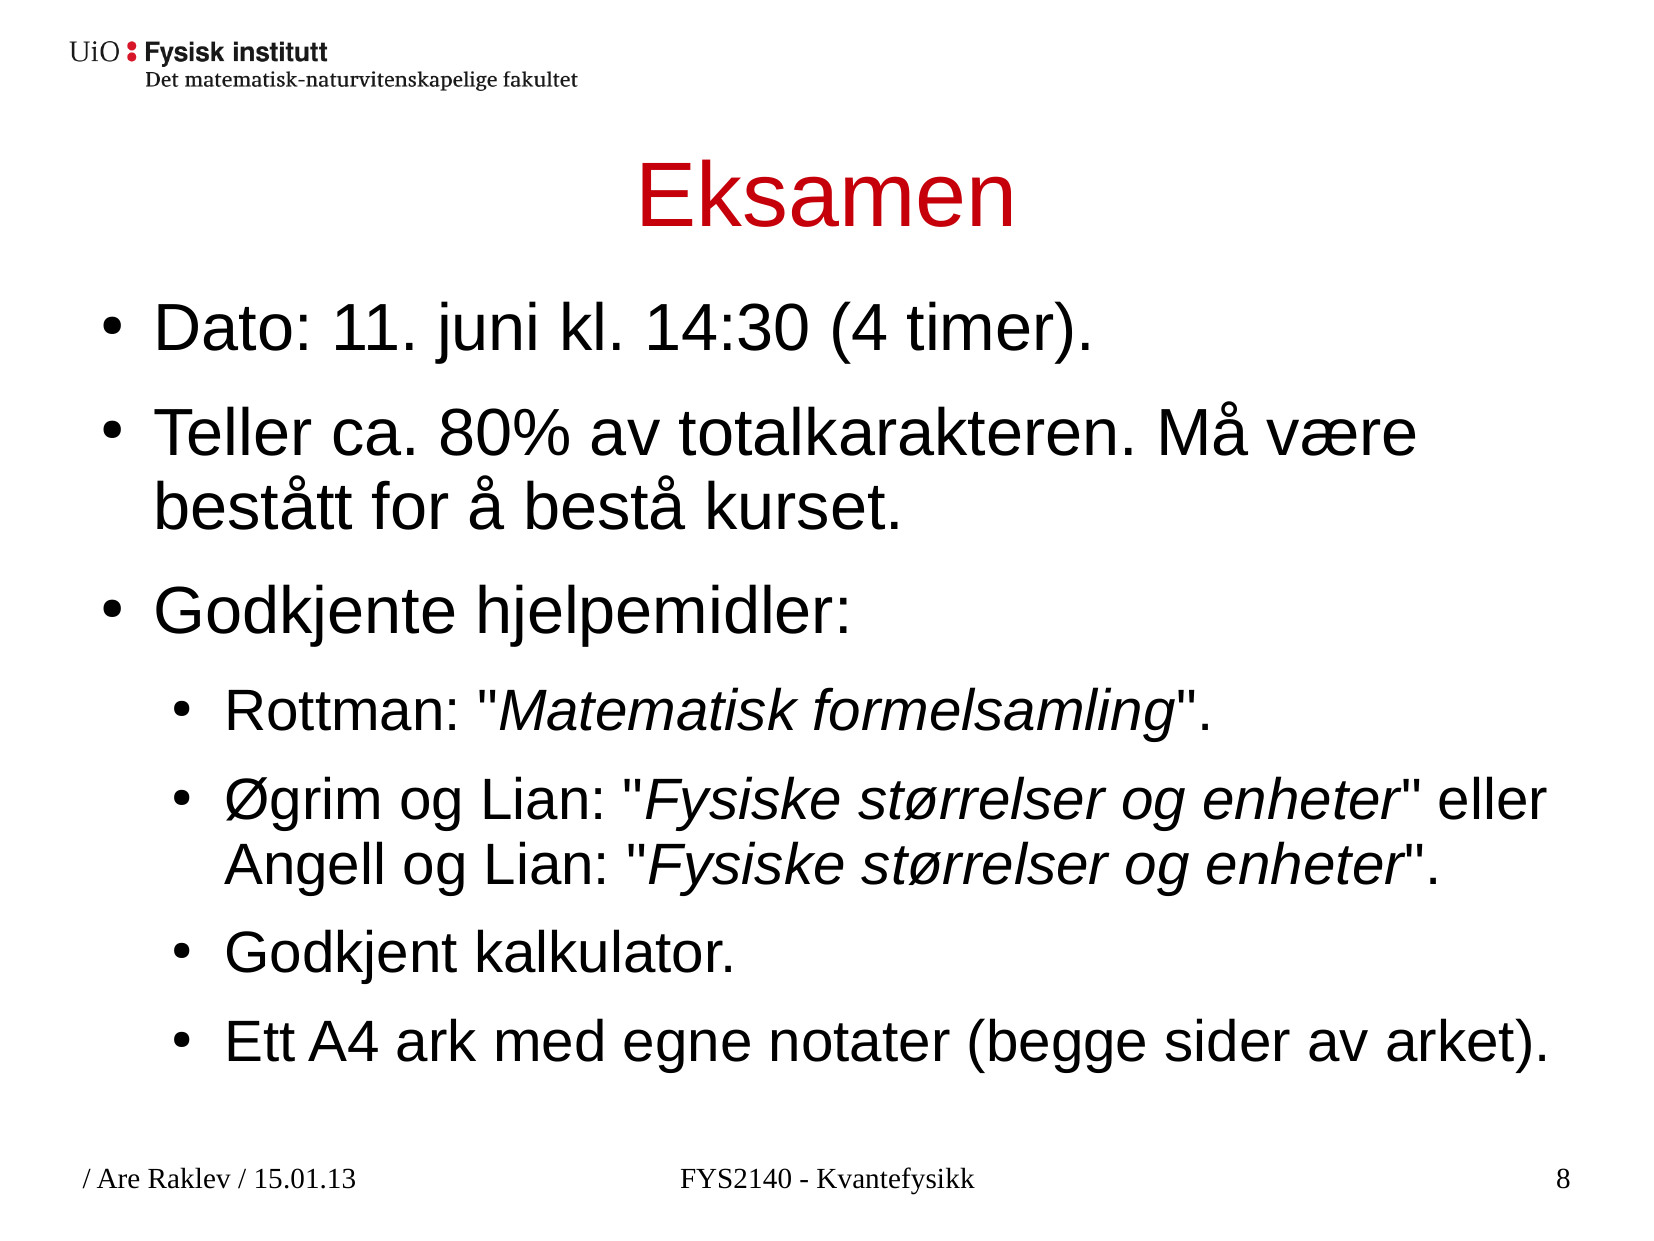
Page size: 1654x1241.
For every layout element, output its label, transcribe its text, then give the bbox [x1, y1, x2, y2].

picture [68, 37, 581, 93]
list Dato: 11. juni kl. 14:30 (4 timer). Teller ca. 80% av totalkarakteren. Må være bestått for å bestå kurset. Godkjente hjelpemidler: Rottman: "Matematisk formelsamling". Øgrim og Lian: "Fysiske størrelser og enheter" eller Angell og Lian: "Fysiske størrelser og enheter". Godkjent kalkulator. Ett A4 ark med egne notater (begge sider av arket). [82, 290, 1571, 1094]
title Eksamen [82, 90, 1571, 290]
